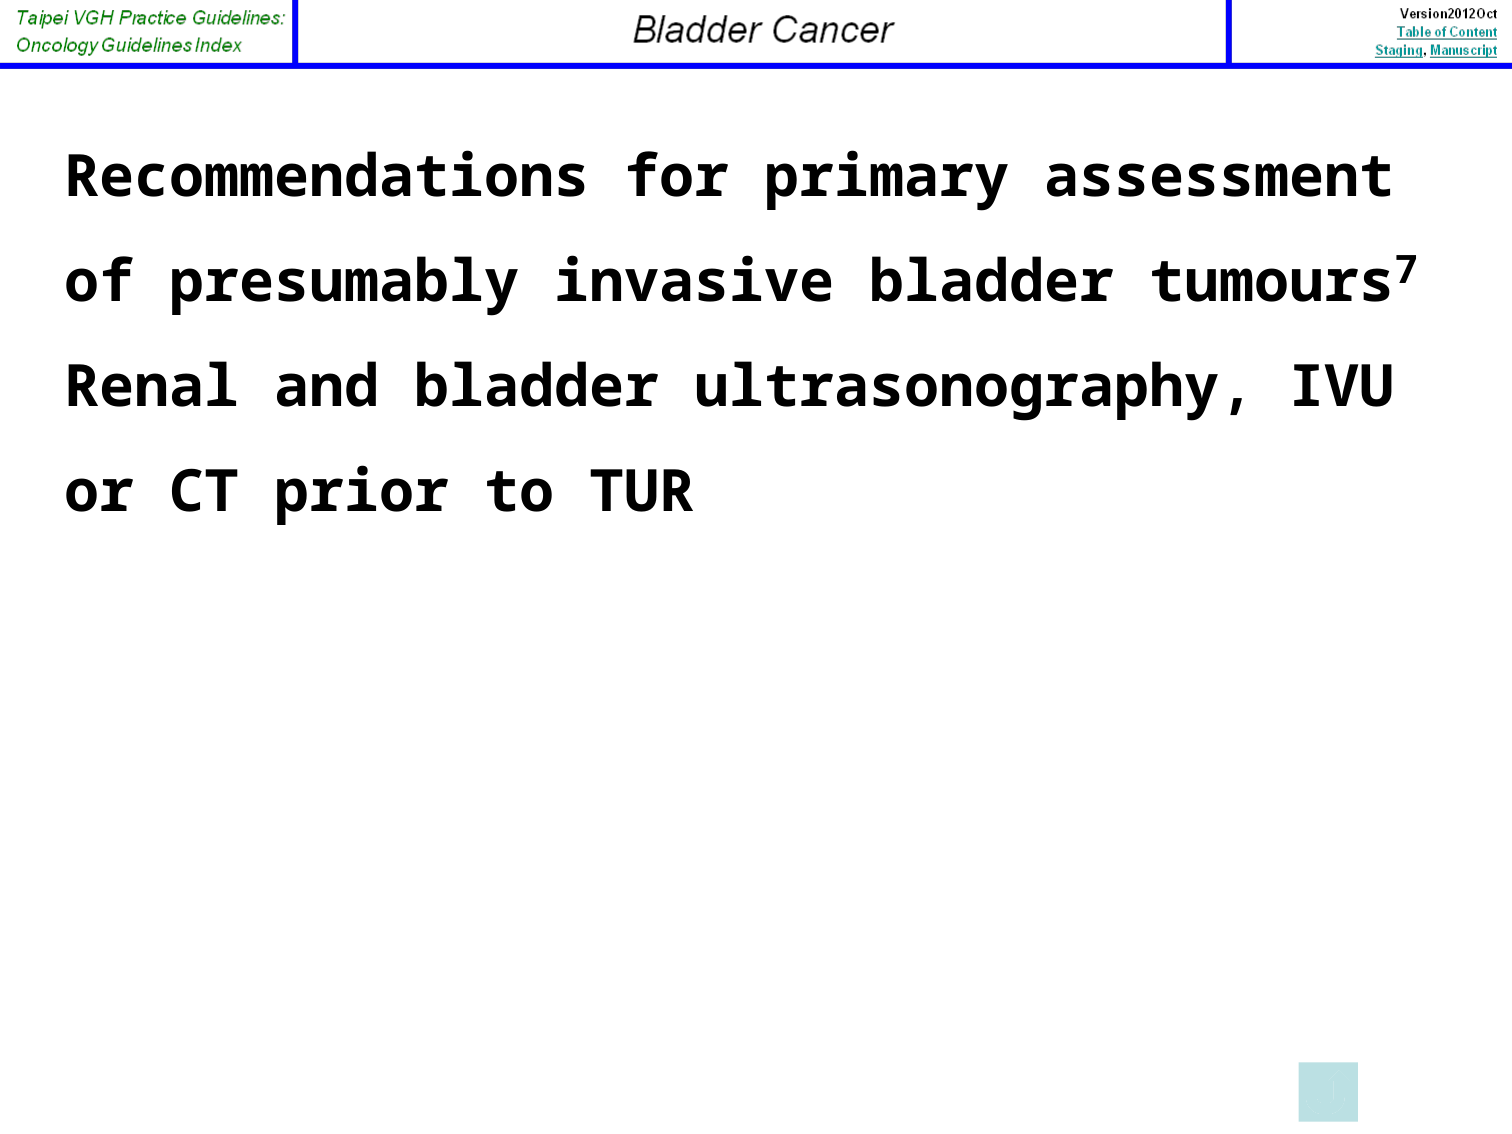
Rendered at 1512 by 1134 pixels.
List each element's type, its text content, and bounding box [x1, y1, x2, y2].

title Recommendations for primary assessment of presumably invasive bladder tumours7 Renal and bladder ultrasonography, IVU or CT prior to TUR [49, 82, 1477, 544]
